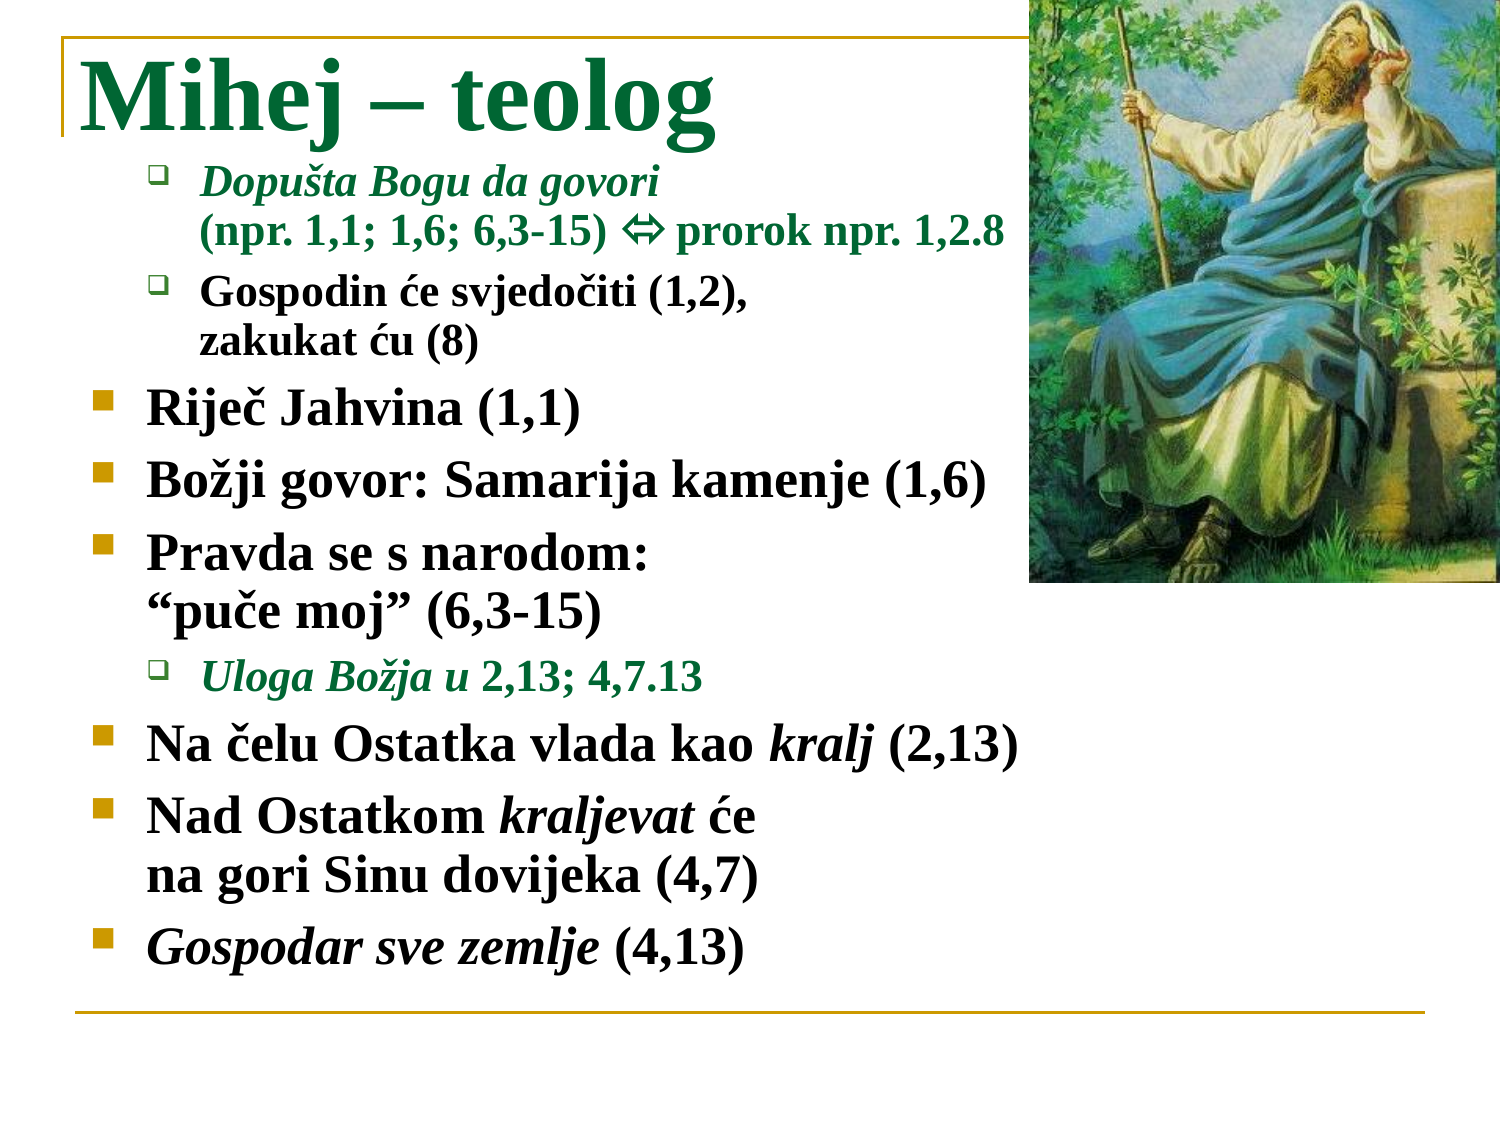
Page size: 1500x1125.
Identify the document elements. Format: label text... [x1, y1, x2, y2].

list Dopušta Bogu da govori (npr. 1,1; 1,6; 6,3-15)  prorok npr. 1,2.8 Gospodin će svjedočiti (1,2), zakukat ću (8) Riječ Jahvina (1,1) Božji govor: Samarija kamenje (1,6) Pravda se s narodom: “puče moj” (6,3-15) Uloga Božja u 2,13; 4,7.13 Na čelu Ostatka vlada kao kralj (2,13) Nad Ostatkom kraljevat će na gori Sinu dovijeka (4,7) Gospodar sve zemlje (4,13) [74, 148, 1424, 1006]
picture [1029, 0, 1500, 583]
title Mihej – teolog [64, 19, 1029, 206]
